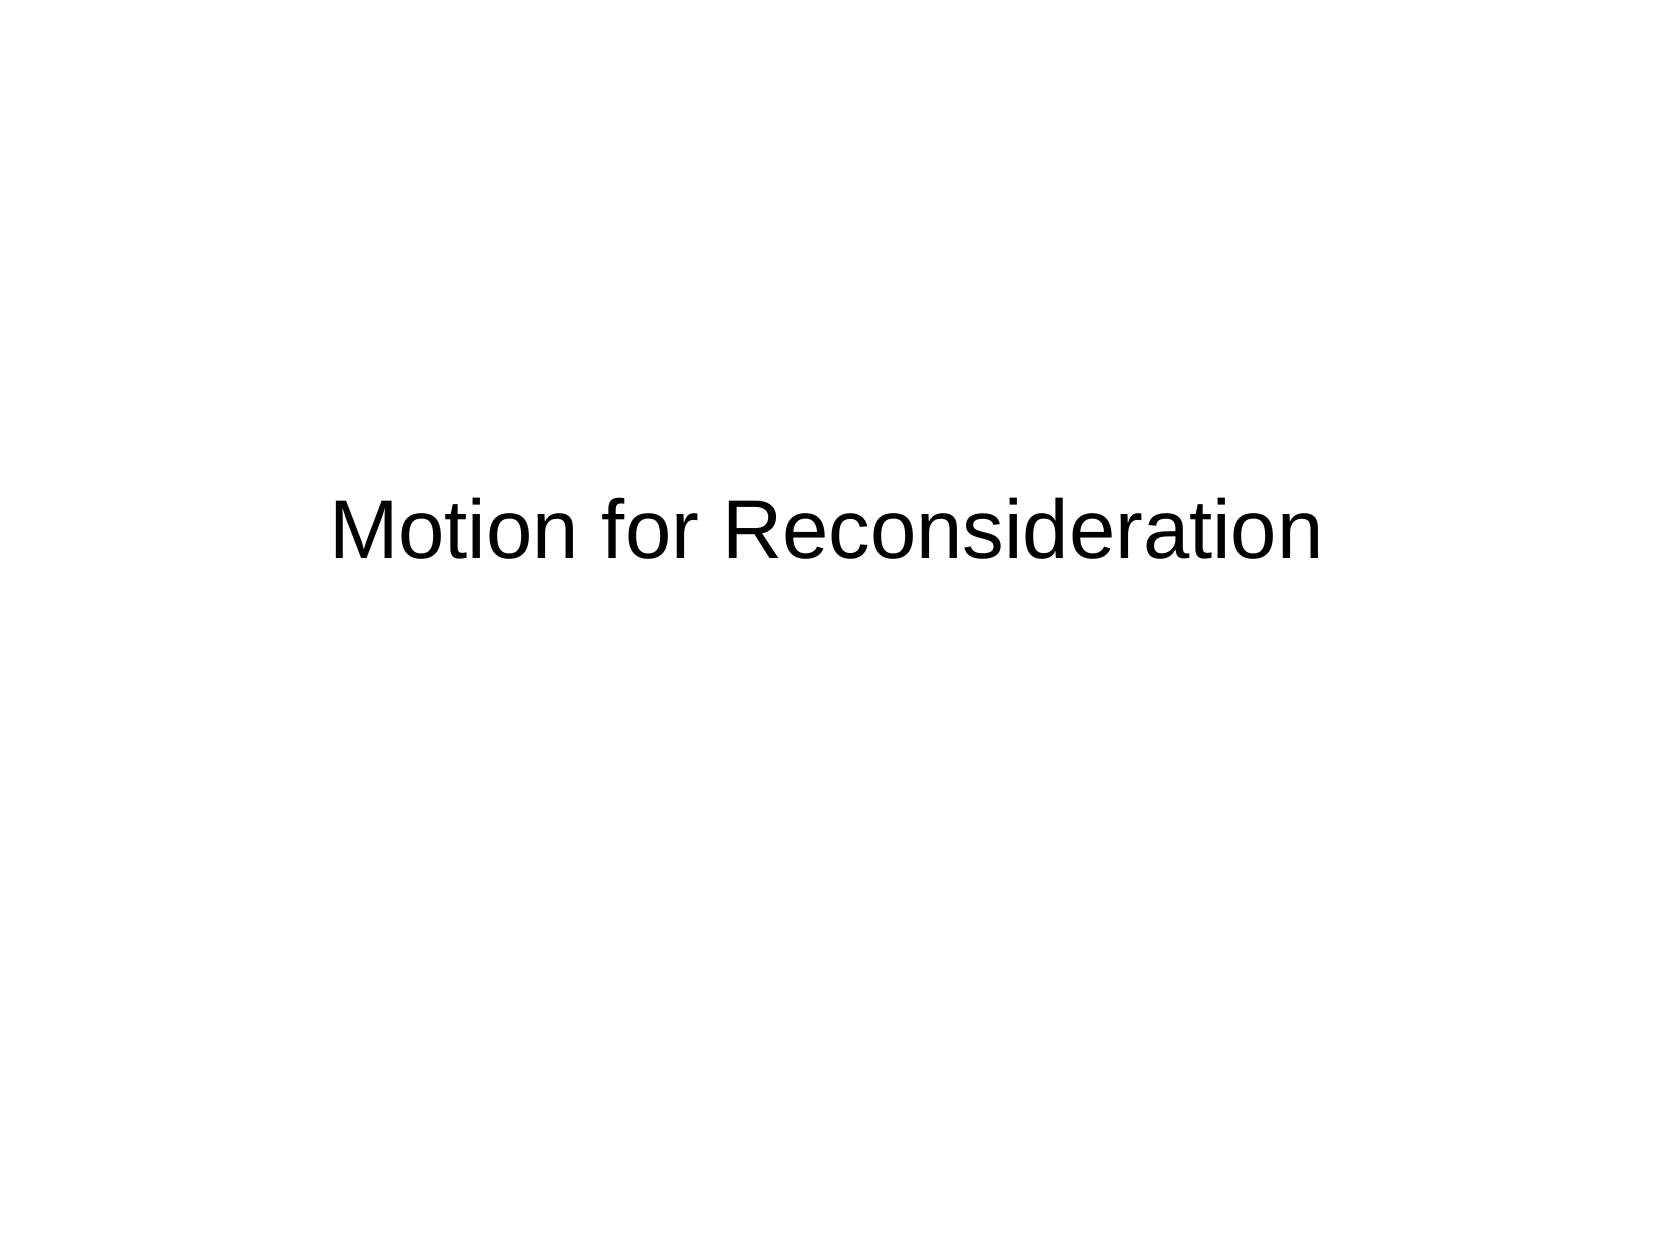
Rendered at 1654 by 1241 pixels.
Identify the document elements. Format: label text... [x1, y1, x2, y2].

subtitle Motion for Reconsideration [82, 49, 1571, 1010]
